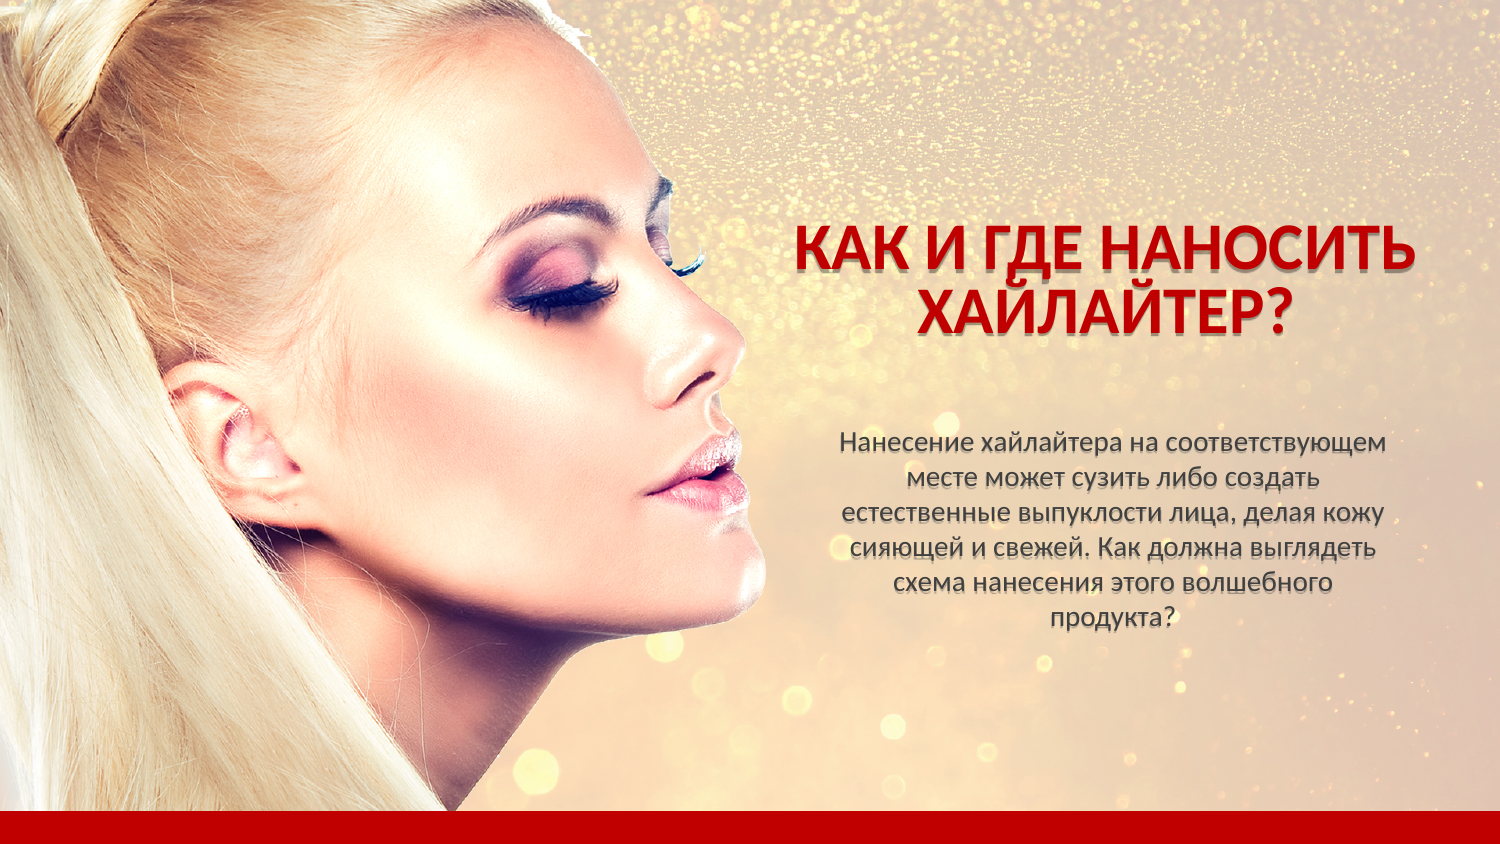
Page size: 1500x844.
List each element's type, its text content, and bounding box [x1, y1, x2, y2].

text_box Нанесение хайлайтера на соответствующем месте может сузить либо создать естественные выпуклости лица, делая кожу сияющей и свежей. Как должна выглядеть схема нанесения этого волшебного продукта? [820, 414, 1407, 642]
text_box КАК И ГДЕ НАНОСИТЬ ХАЙЛАЙТЕР? [683, 211, 1500, 358]
text_box [0, 811, 1500, 844]
picture [0, 0, 1500, 811]
